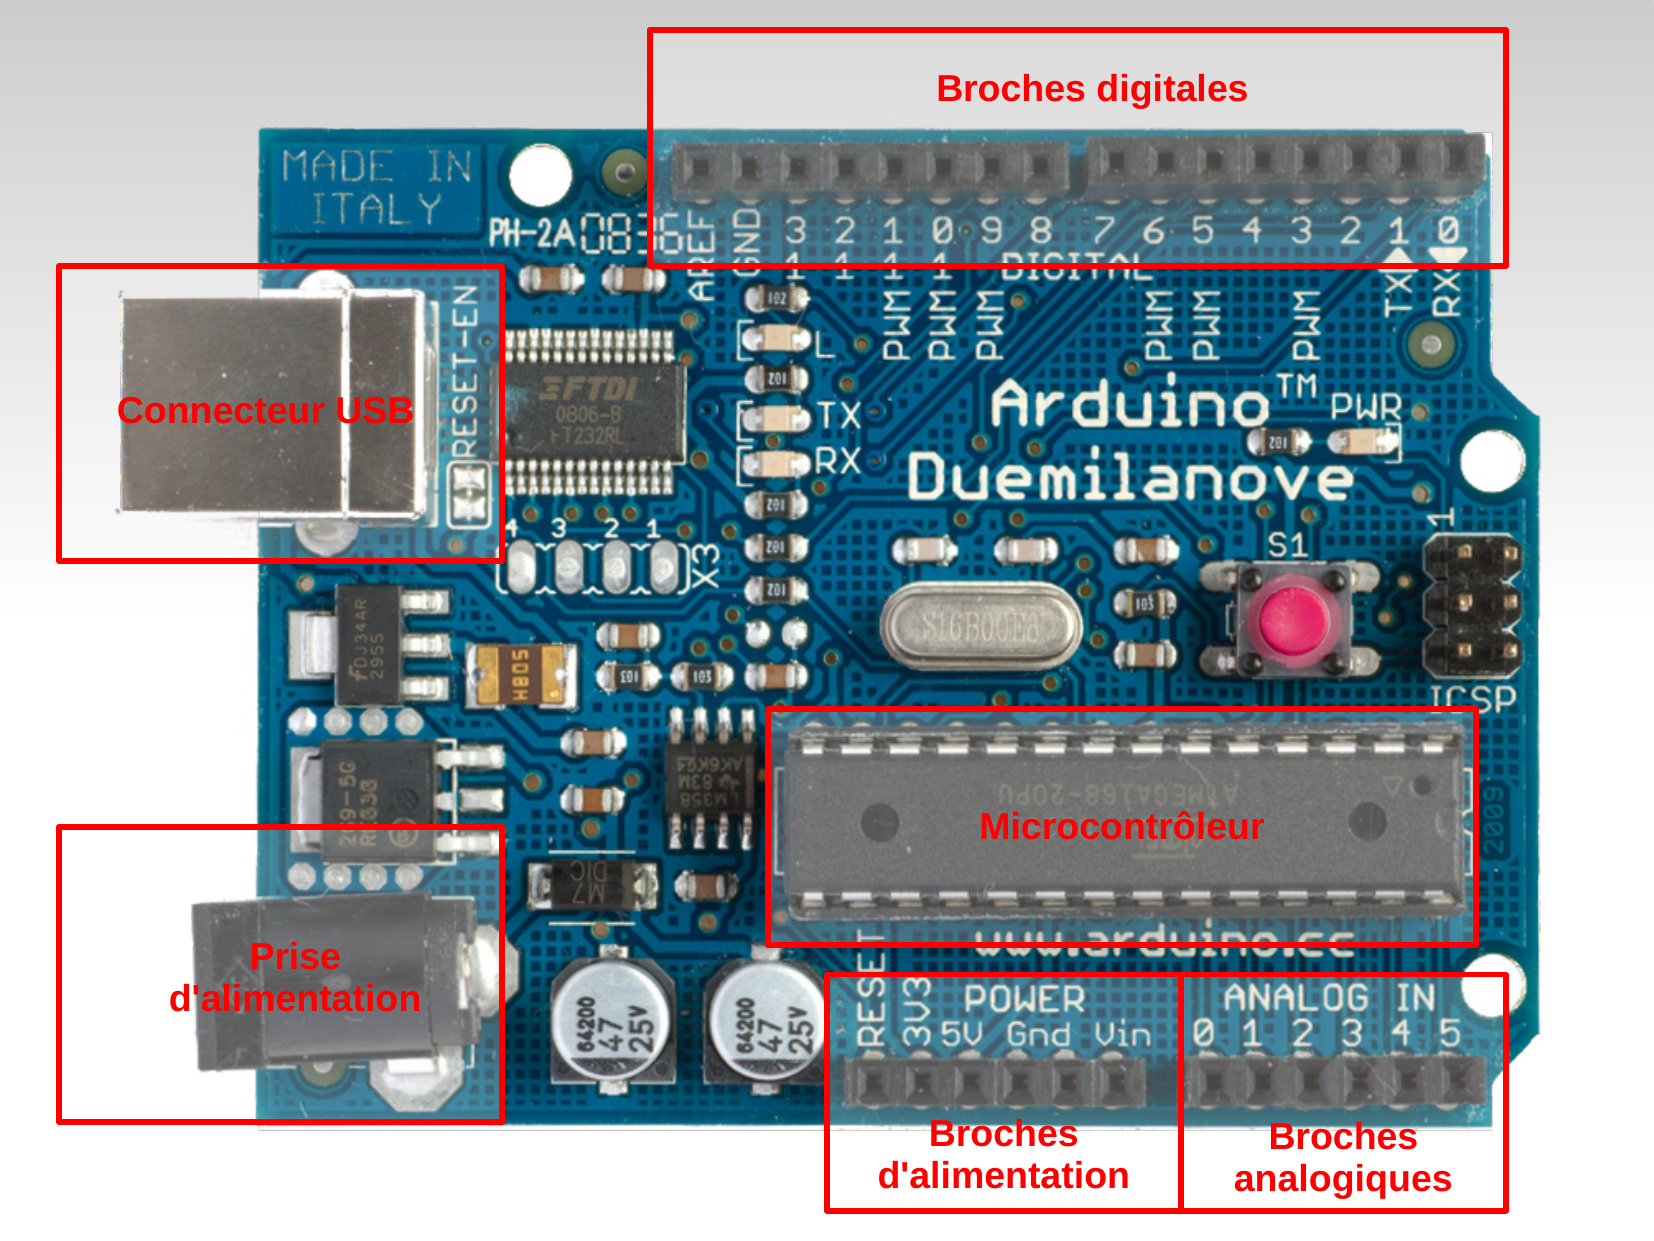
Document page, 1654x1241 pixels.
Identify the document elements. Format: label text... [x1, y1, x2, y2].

picture [88, 103, 1565, 1152]
text_box [59, 265, 502, 562]
text_box [649, 29, 1506, 266]
text_box Broches digitales [708, 51, 1477, 126]
text_box [826, 974, 1506, 1108]
text_box Prise d'alimentation [118, 928, 473, 1028]
text_box Microcontrôleur [767, 789, 1477, 864]
text_box Broches analogiques [1182, 1108, 1506, 1207]
text_box Connecteur USB [88, 373, 443, 448]
text_box [826, 1205, 1506, 1211]
text_box [767, 864, 1477, 945]
text_box Broches d'alimentation [826, 1105, 1182, 1205]
text_box [767, 708, 1477, 789]
text_box [59, 826, 502, 1123]
